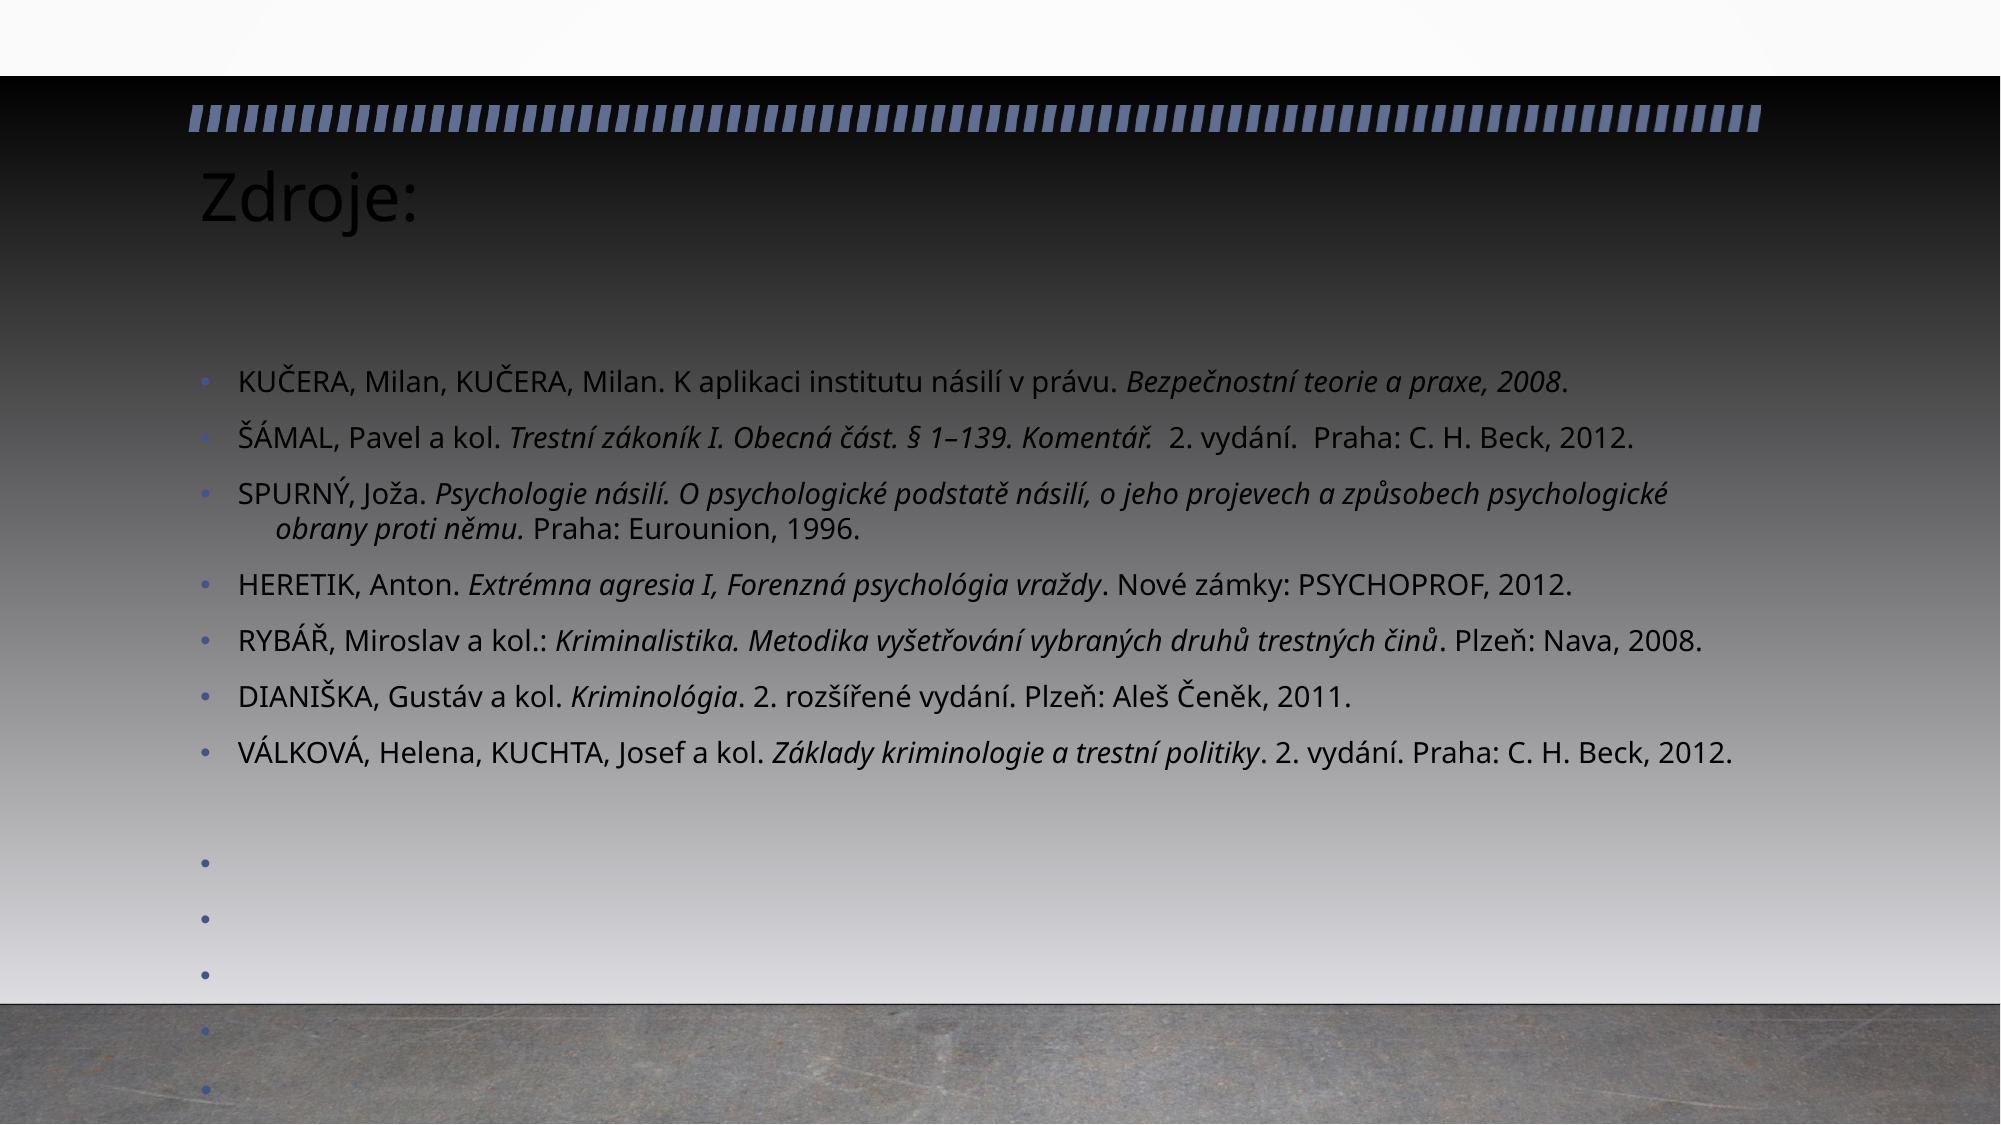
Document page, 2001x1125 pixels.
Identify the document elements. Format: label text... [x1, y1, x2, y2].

title Zdroje: [185, 156, 1761, 329]
list KUČERA, Milan, KUČERA, Milan. K aplikaci institutu násilí v právu. Bezpečnostní teorie a praxe, 2008. ŠÁMAL, Pavel a kol. Trestní zákoník I. Obecná část. § 1–139. Komentář. 2. vydání. Praha: C. H. Beck, 2012. SPURNÝ, Joža. Psychologie násilí. O psychologické podstatě násilí, o jeho projevech a způsobech psychologické obrany proti němu. Praha: Eurounion, 1996. HERETIK, Anton. Extrémna agresia I, Forenzná psychológia vraždy. Nové zámky: PSYCHOPROF, 2012. RYBÁŘ, Miroslav a kol.: Kriminalistika. Metodika vyšetřování vybraných druhů trestných činů. Plzeň: Nava, 2008. DIANIŠKA, Gustáv a kol. Kriminológia. 2. rozšířené vydání. Plzeň: Aleš Čeněk, 2011. VÁLKOVÁ, Helena, KUCHTA, Josef a kol. Základy kriminologie a trestní politiky. 2. vydání. Praha: C. H. Beck, 2012. [185, 356, 1761, 897]
